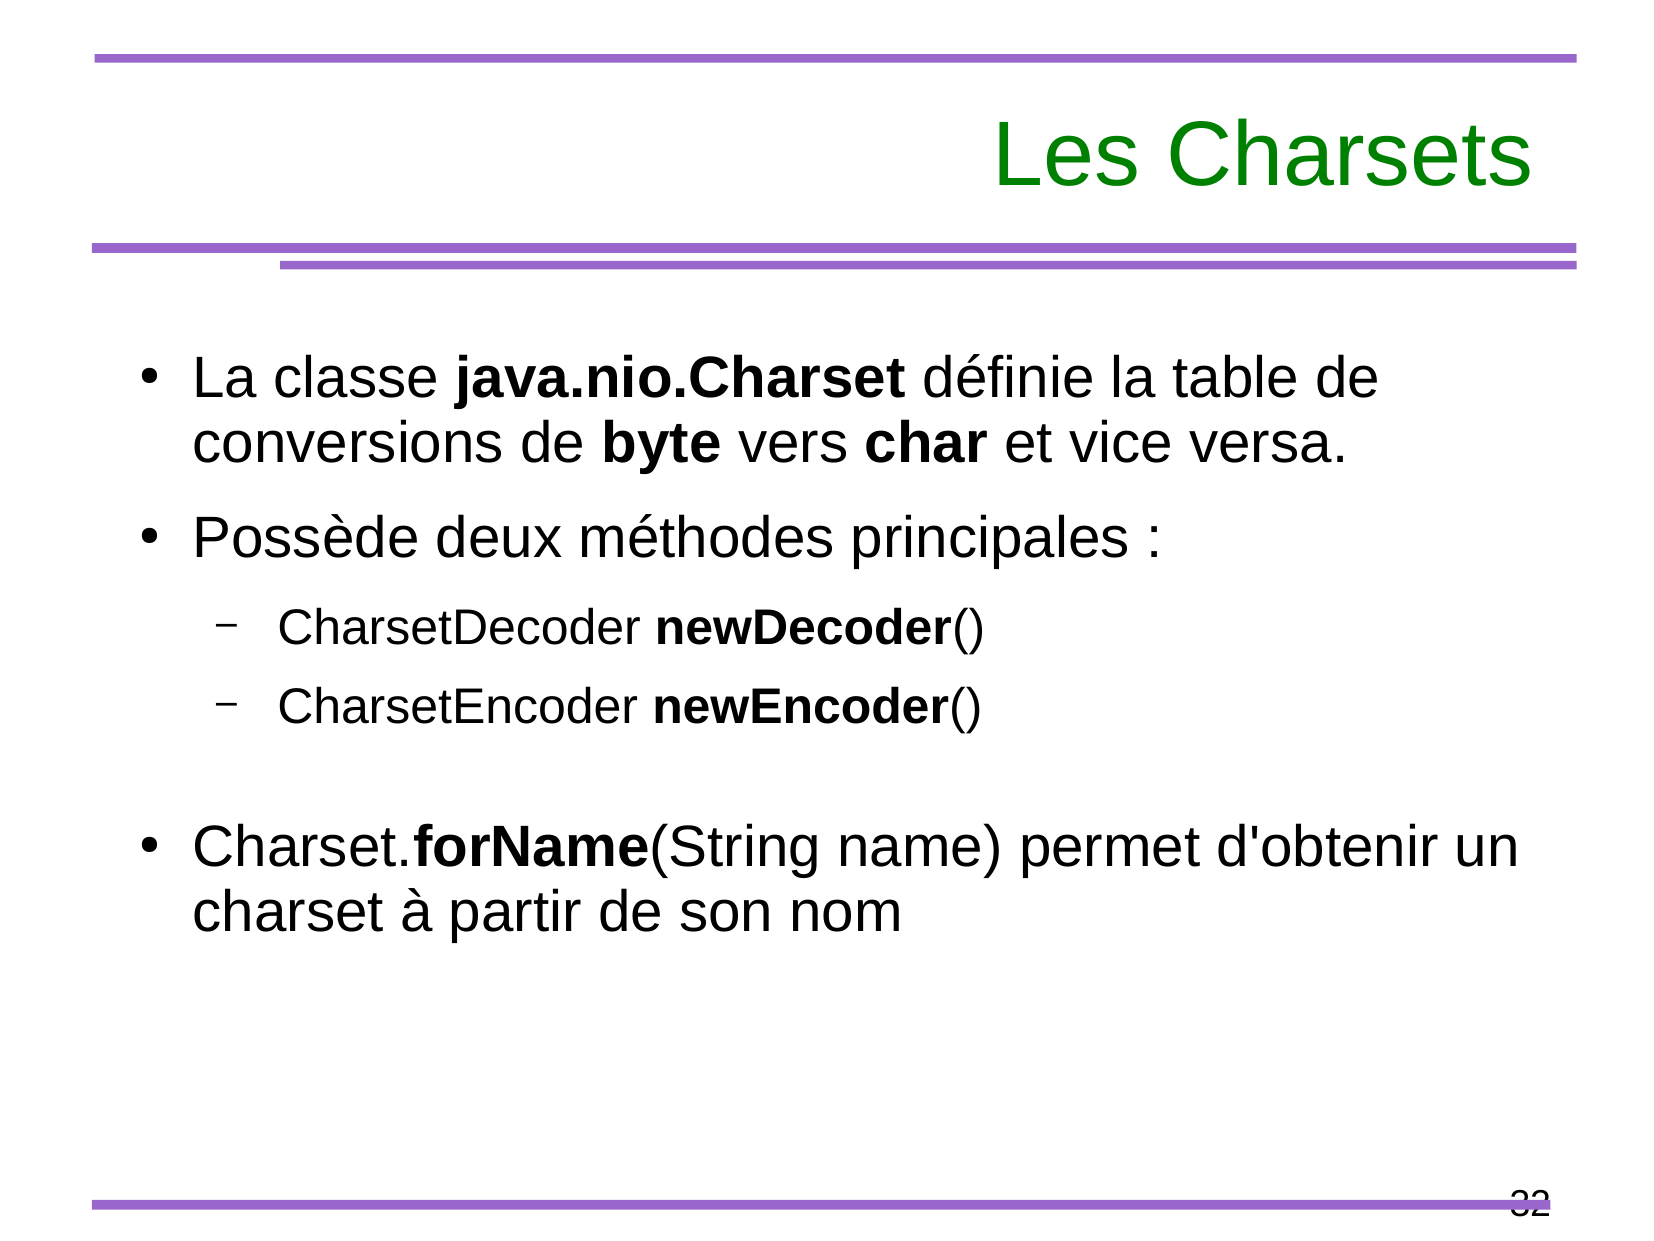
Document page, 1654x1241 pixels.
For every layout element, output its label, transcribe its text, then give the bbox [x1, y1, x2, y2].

list La classe java.nio.Charset définie la table de conversions de byte vers char et vice versa. Possède deux méthodes principales : CharsetDecoder newDecoder() CharsetEncoder newEncoder() Charset.forName(String name) permet d'obtenir un charset à partir de son nom [121, 344, 1534, 1127]
title Les Charsets [121, 49, 1534, 257]
